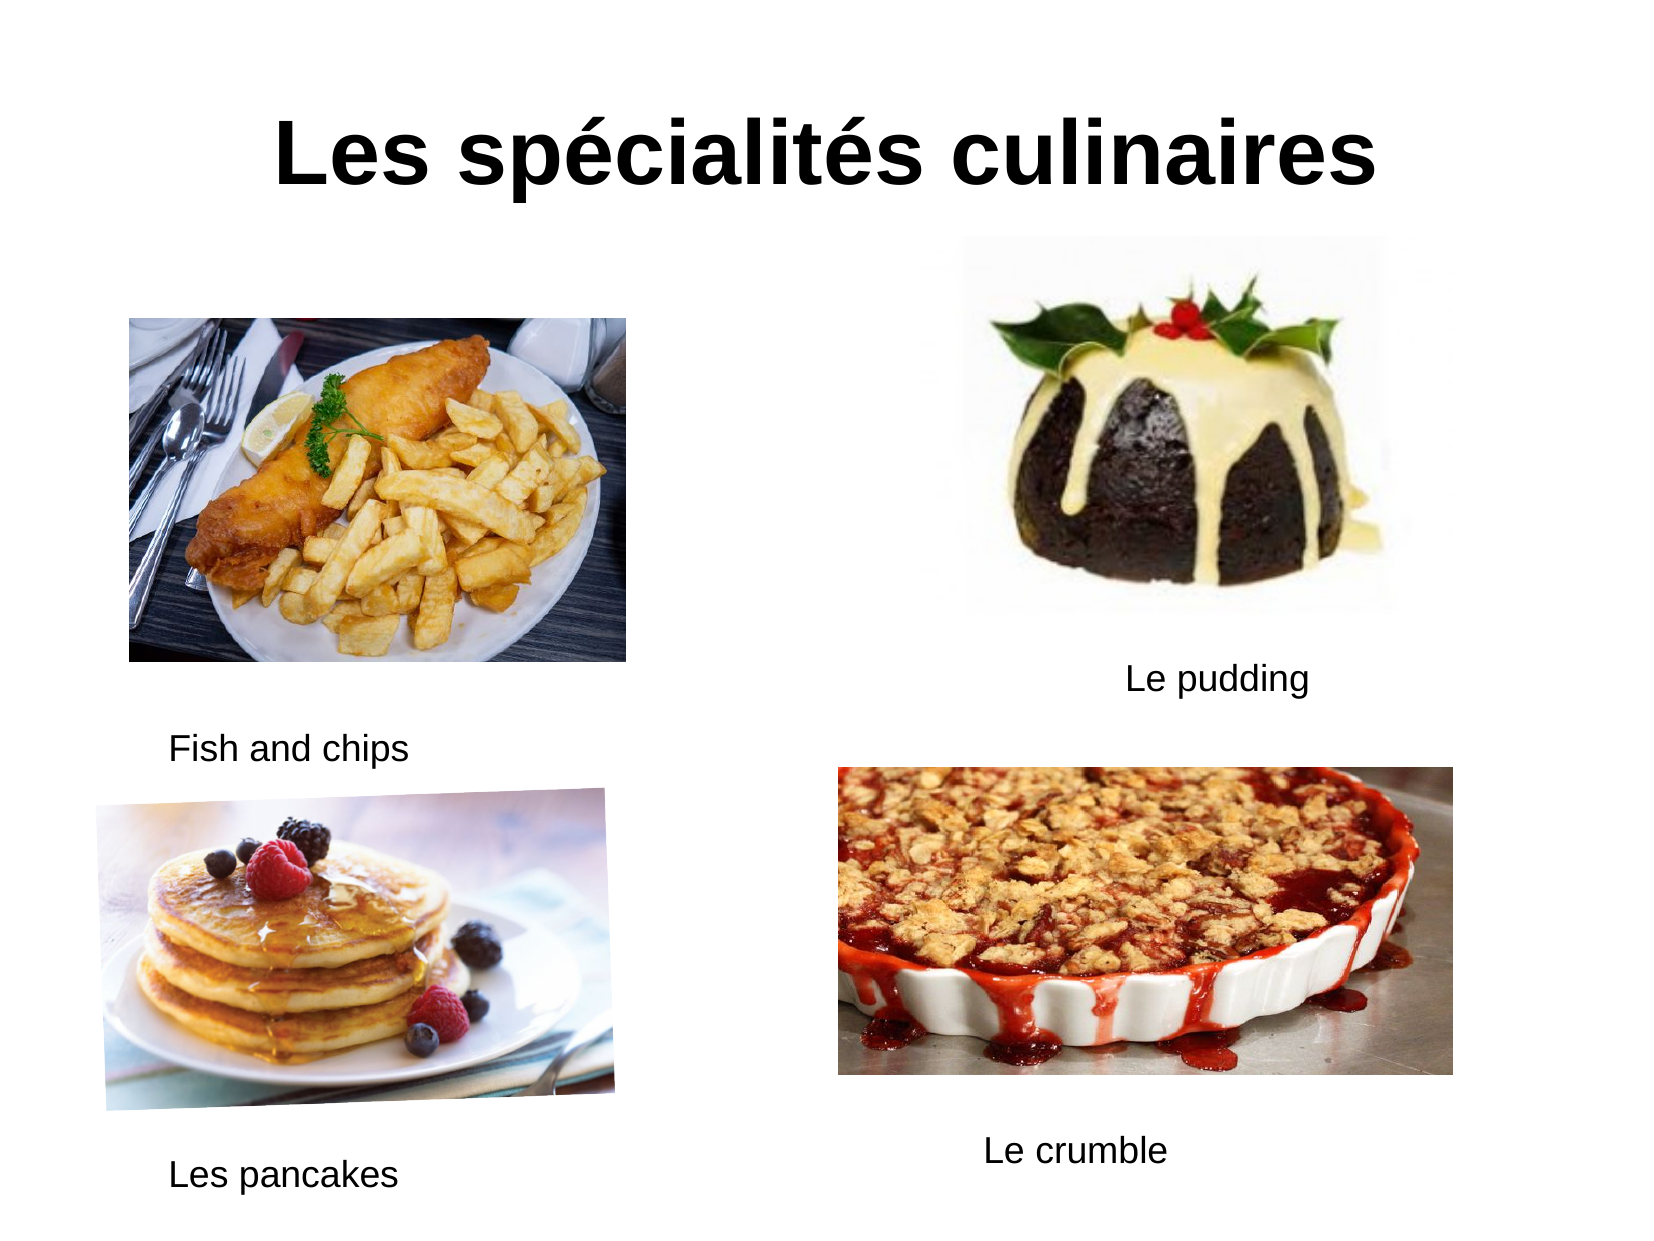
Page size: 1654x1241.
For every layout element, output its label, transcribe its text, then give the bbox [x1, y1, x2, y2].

picture [95, 787, 615, 1111]
picture [838, 767, 1453, 1075]
picture [129, 318, 626, 662]
title Les spécialités culinaires [82, 49, 1571, 257]
text_box Fish and chips [153, 720, 425, 778]
text_box Le crumble [968, 1122, 1184, 1179]
picture [921, 236, 1453, 615]
text_box Le pudding [1110, 649, 1336, 707]
text_box Les pancakes [153, 1145, 414, 1203]
